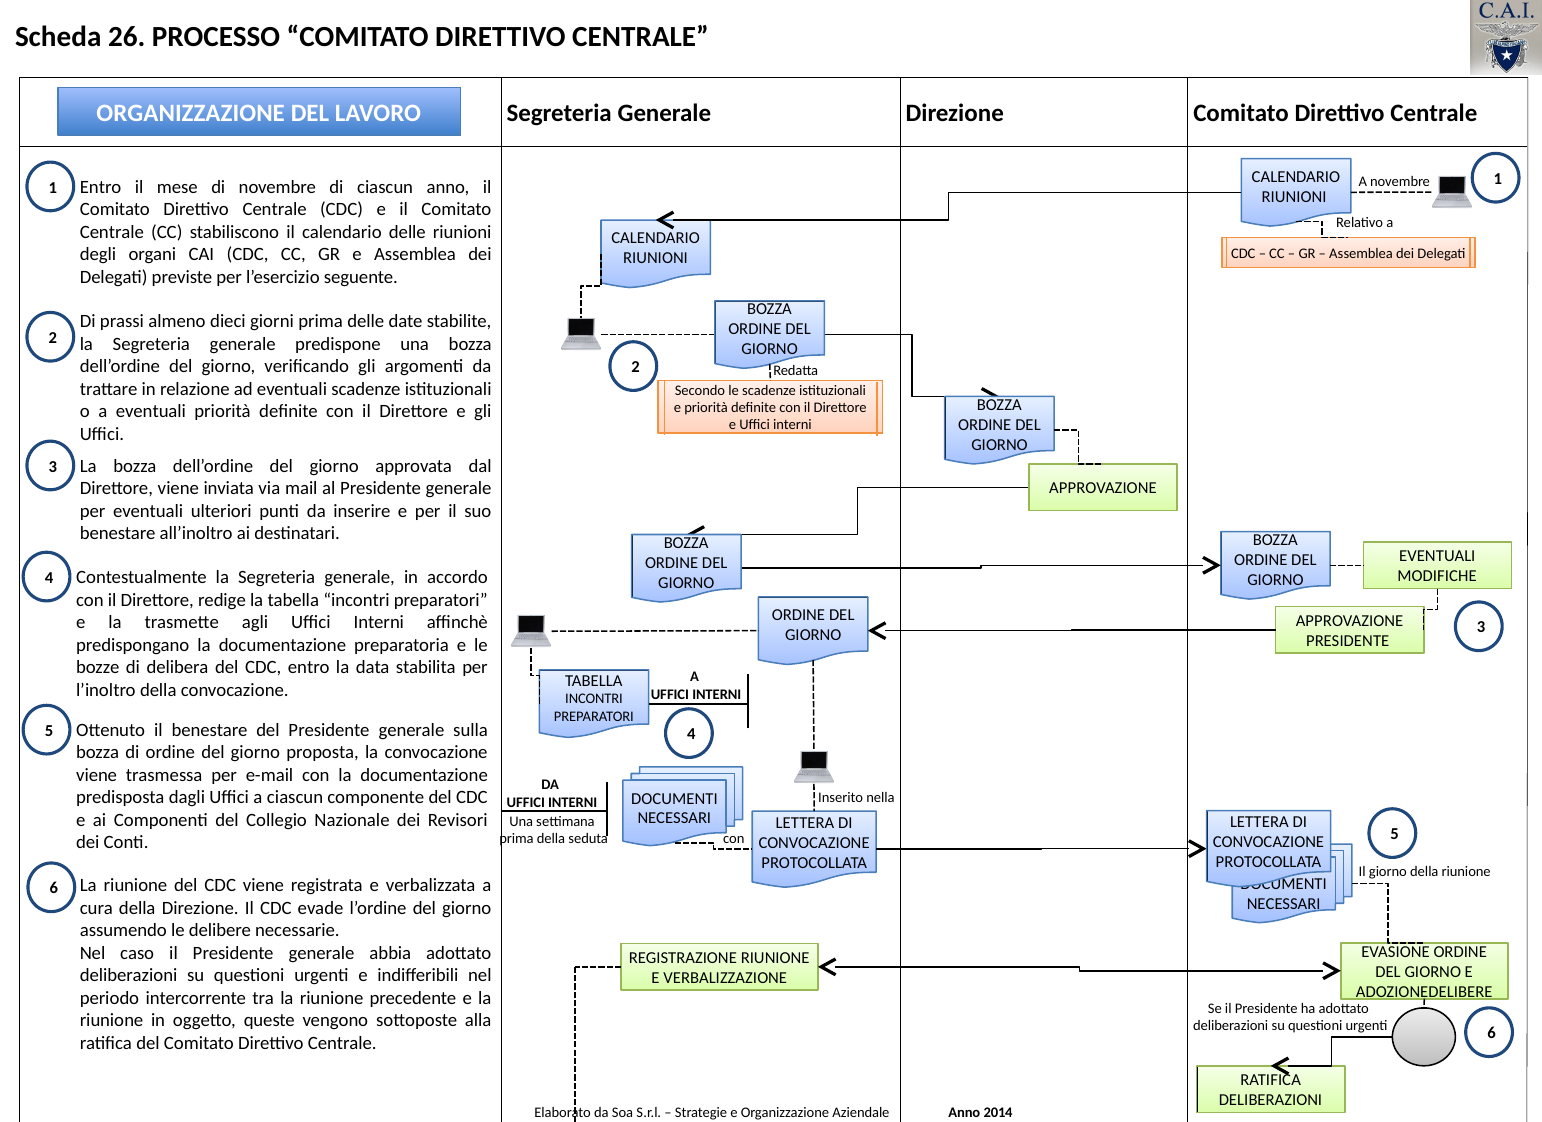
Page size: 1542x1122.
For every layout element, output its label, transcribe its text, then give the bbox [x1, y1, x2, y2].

text_box Una settimana prima della seduta [411, 804, 696, 854]
text_box BOZZA ORDINE DEL GIORNO [631, 534, 742, 603]
text_box La riunione del CDC viene registrata e verbalizzata a cura della Direzione. Il CDC evade l’ordine del giorno assumendo le delibere necessarie. Nel caso il Presidente generale abbia adottato deliberazioni su questioni urgenti e indifferibili nel periodo intercorrente tra la riunione precedente e la riunione in oggetto, queste vengono sottoposte alla ratifica del Comitato Direttivo Centrale. [64, 865, 506, 1061]
text_box A UFFICI INTERNI [605, 659, 788, 710]
text_box DOCUMENTI NECESSARI [1232, 879, 1352, 923]
text_box Segreteria Generale [500, 78, 899, 146]
picture [793, 750, 835, 780]
text_box Di prassi almeno dieci giorni prima delle date stabilite, la Segreteria generale predispone una bozza dell’ordine del giorno, verificando gli argomenti da trattare in relazione ad eventuali scadenze istituzionali o a eventuali priorità definite con il Direttore e gli Uffici. [64, 301, 506, 446]
text_box BOZZA ORDINE DEL GIORNO [714, 300, 825, 352]
text_box EVASIONE ORDINE DEL GIORNO E ADOZIONEDELIBERE [1340, 942, 1508, 999]
text_box CALENDARIO RIUNIONI [1241, 158, 1351, 227]
text_box Relativo a [1287, 205, 1443, 237]
text_box con [591, 821, 876, 855]
text_box Scheda 26. PROCESSO “COMITATO DIRETTIVO CENTRALE” [0, 0, 1470, 74]
text_box EVENTUALI MODIFICHE [1363, 541, 1512, 589]
text_box Contestualmente la Segreteria generale, in accordo con il Direttore, redige la tabella “incontri preparatori” e la trasmette agli Uffici Interni affinchè predispongano la documentazione preparatoria e le bozze di delibera del CDC, entro la data stabilita per l’inoltro della convocazione. [61, 557, 503, 708]
text_box [1392, 1009, 1456, 1066]
text_box Se il Presidente ha adottato deliberazioni su questioni urgenti [1148, 991, 1433, 1041]
text_box BOZZA ORDINE DEL GIORNO [1220, 531, 1331, 600]
text_box 2 [26, 312, 74, 362]
text_box Inserito nella [714, 780, 999, 813]
text_box DOCUMENTI NECESSARI [639, 766, 743, 821]
picture [560, 317, 602, 352]
text_box TABELLA INCONTRI PREPARATORI [539, 669, 649, 738]
text_box Direzione [899, 78, 1191, 146]
text_box DA UFFICI INTERNI [460, 768, 643, 804]
text_box Il giorno della riunione [1282, 854, 1542, 887]
picture [510, 614, 552, 648]
text_box 1 [26, 162, 74, 211]
text_box CALENDARIO RIUNIONI [601, 220, 711, 288]
picture [1470, 0, 1542, 75]
picture [1431, 197, 1473, 209]
text_box Secondo le scadenze istituzionali e priorità definite con il Direttore e Uffici interni [665, 386, 876, 434]
text_box Elaborato da Soa S.r.l. – Strategie e Organizzazione Aziendale Anno 2014 [2, 1096, 1542, 1122]
text_box 1 [1477, 153, 1520, 203]
text_box A novembre [1303, 163, 1486, 197]
text_box CDC – CC – GR – Assemblea dei Delegati [1227, 237, 1470, 268]
text_box Redatta [653, 352, 938, 386]
text_box BOZZA ORDINE DEL GIORNO [944, 396, 1055, 464]
text_box RATIFICA DELIBERAZIONI [1196, 1065, 1345, 1113]
text_box 4 [665, 710, 713, 758]
text_box Entro il mese di novembre di ciascun anno, il Comitato Direttivo Centrale (CDC) e il Comitato Centrale (CC) stabiliscono il calendario delle riunioni degli organi CAI (CDC, CC, GR e Assemblea dei Delegati) previste per l’esercizio seguente. [64, 167, 501, 295]
text_box APPROVAZIONE PRESIDENTE [1275, 606, 1424, 654]
text_box 6 [1465, 1007, 1513, 1057]
text_box ORGANIZZAZIONE DEL LAVORO [57, 87, 461, 136]
text_box LETTERA DI CONVOCAZIONE PROTOCOLLATA [1206, 810, 1331, 887]
text_box 5 [23, 705, 70, 754]
text_box REGISTRAZIONE RIUNIONE E VERBALIZZAZIONE [621, 943, 818, 991]
text_box 3 [26, 441, 74, 490]
text_box LETTERA DI CONVOCAZIONE PROTOCOLLATA [752, 813, 877, 848]
text_box 4 [23, 552, 70, 601]
text_box 3 [1455, 601, 1503, 651]
text_box Ottenuto il benestare del Presidente generale sulla bozza di ordine del giorno proposta, la convocazione viene trasmessa per e-mail con la documentazione predisposta dagli Uffici a ciascun componente del CDC e ai Componenti del Collegio Nazionale dei Revisori dei Conti. [61, 710, 503, 861]
text_box APPROVAZIONE [1028, 463, 1178, 511]
text_box ORDINE DEL GIORNO [758, 596, 868, 665]
text_box Comitato Direttivo Centrale [1187, 77, 1527, 145]
text_box 2 [609, 341, 653, 391]
text_box 5 [1368, 808, 1416, 854]
text_box LETTERA DI CONVOCAZIONE PROTOCOLLATA [752, 850, 877, 888]
text_box La bozza dell’ordine del giorno approvata dal Direttore, viene inviata via mail al Presidente generale per eventuali ulteriori punti da inserire e per il suo benestare all’inoltro ai destinatari. [64, 446, 506, 552]
text_box 6 [27, 862, 75, 912]
